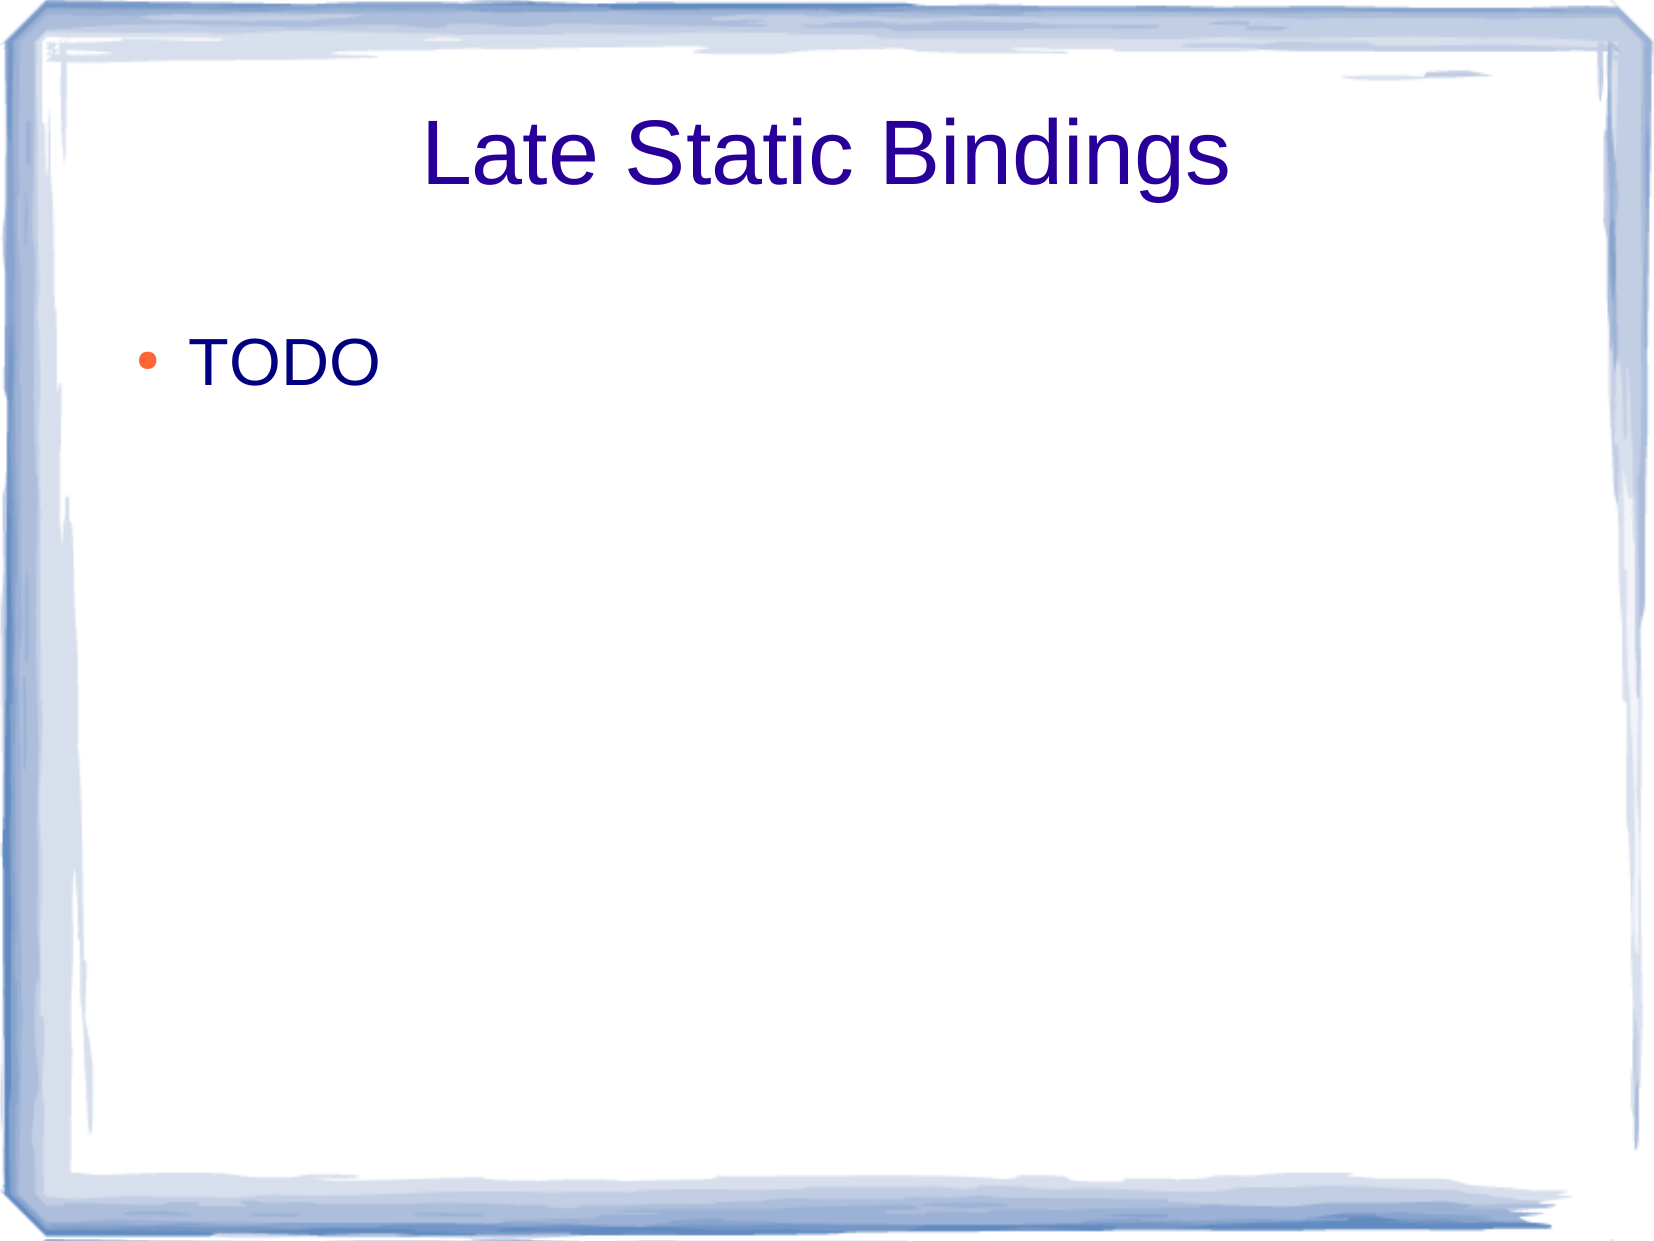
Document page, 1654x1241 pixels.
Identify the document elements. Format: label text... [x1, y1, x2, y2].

list TODO [118, 324, 1571, 1144]
title Late Static Bindings [82, 49, 1571, 257]
picture [0, 0, 1654, 1241]
